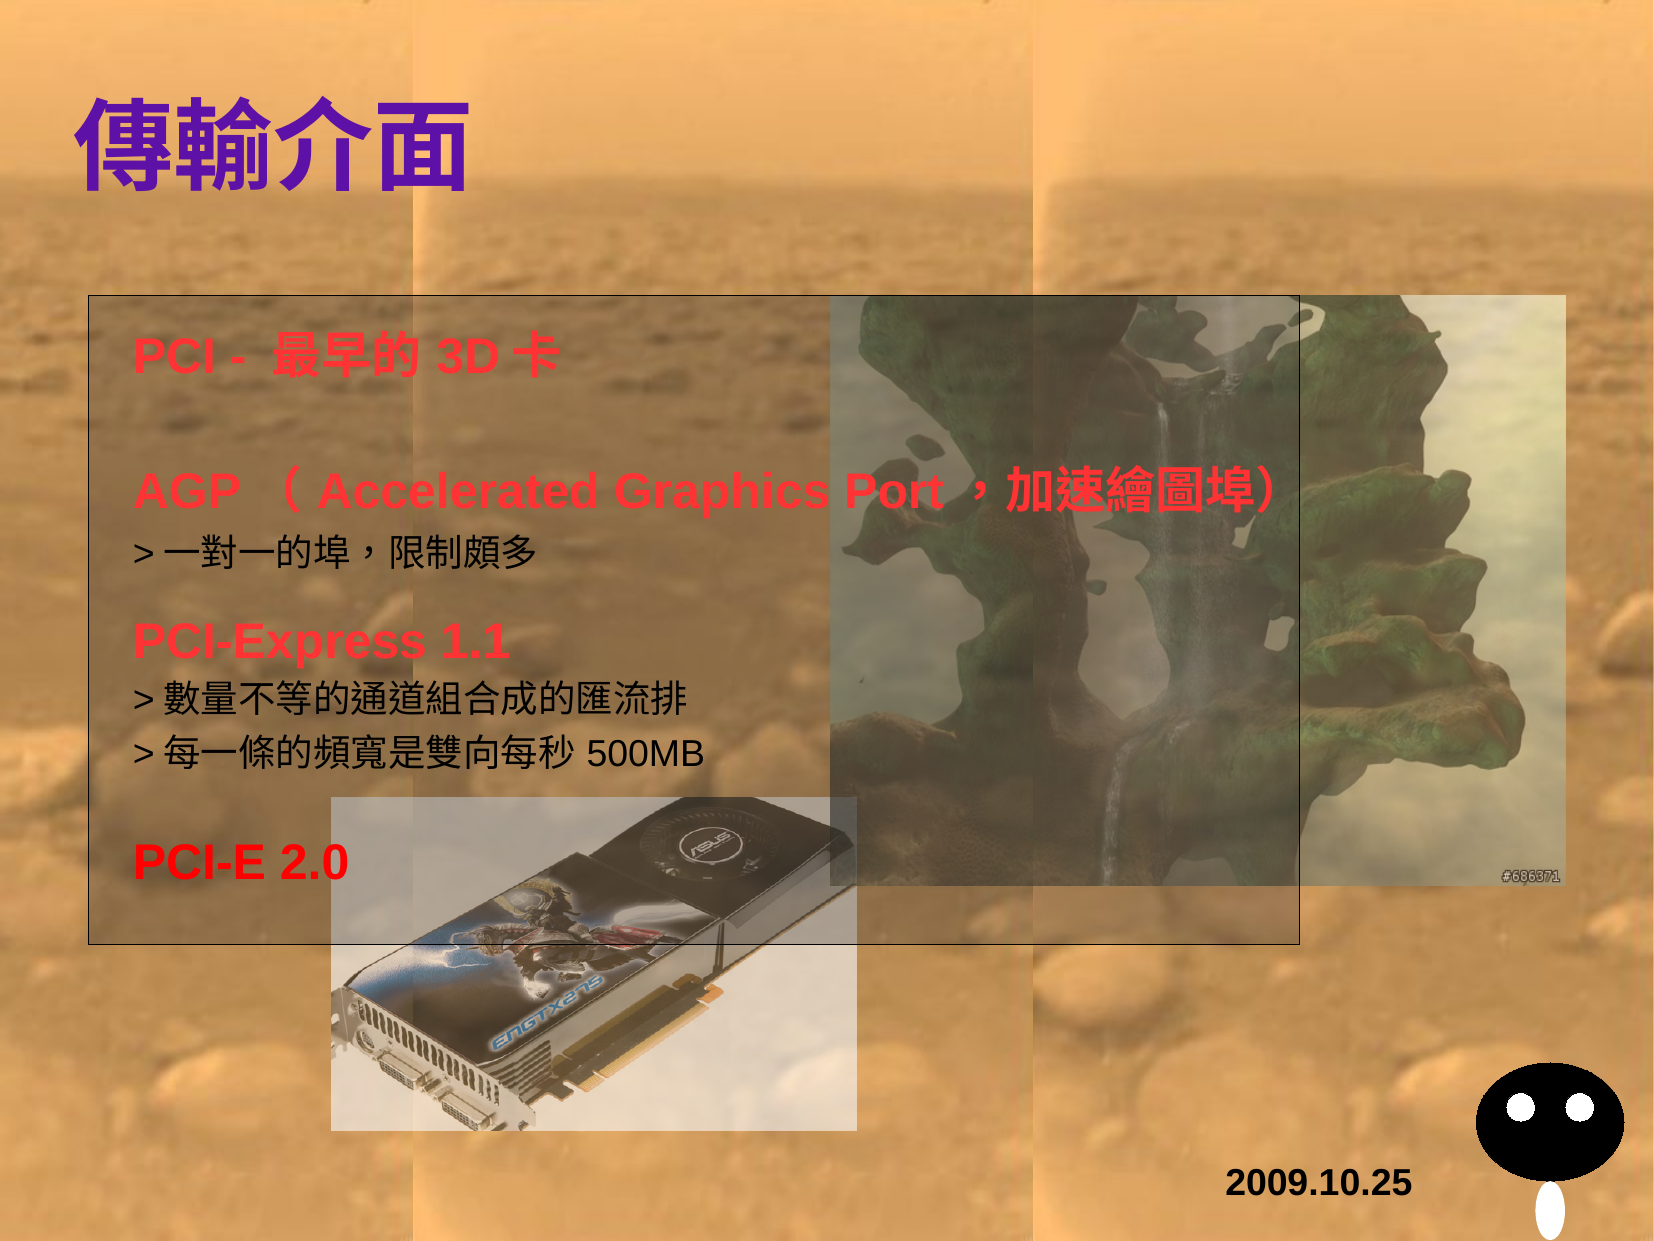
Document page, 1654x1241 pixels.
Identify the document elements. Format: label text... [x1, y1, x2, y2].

text_box [88, 295, 1300, 945]
text_box 傳輸介面 [59, 59, 886, 194]
text_box PCI - 最早的3D卡 [118, 307, 798, 384]
text_box AGP（Accelerated Graphics Port，加速繪圖埠） >一對一的埠，限制頗多 [118, 442, 1359, 565]
text_box PCI-Express 1.1 >數量不等的通道組合成的匯流排 >每一條的頻寬是雙向每秒500MB [118, 605, 1241, 768]
picture [0, 0, 1654, 1241]
text_box PCI-E 2.0 [118, 826, 768, 899]
